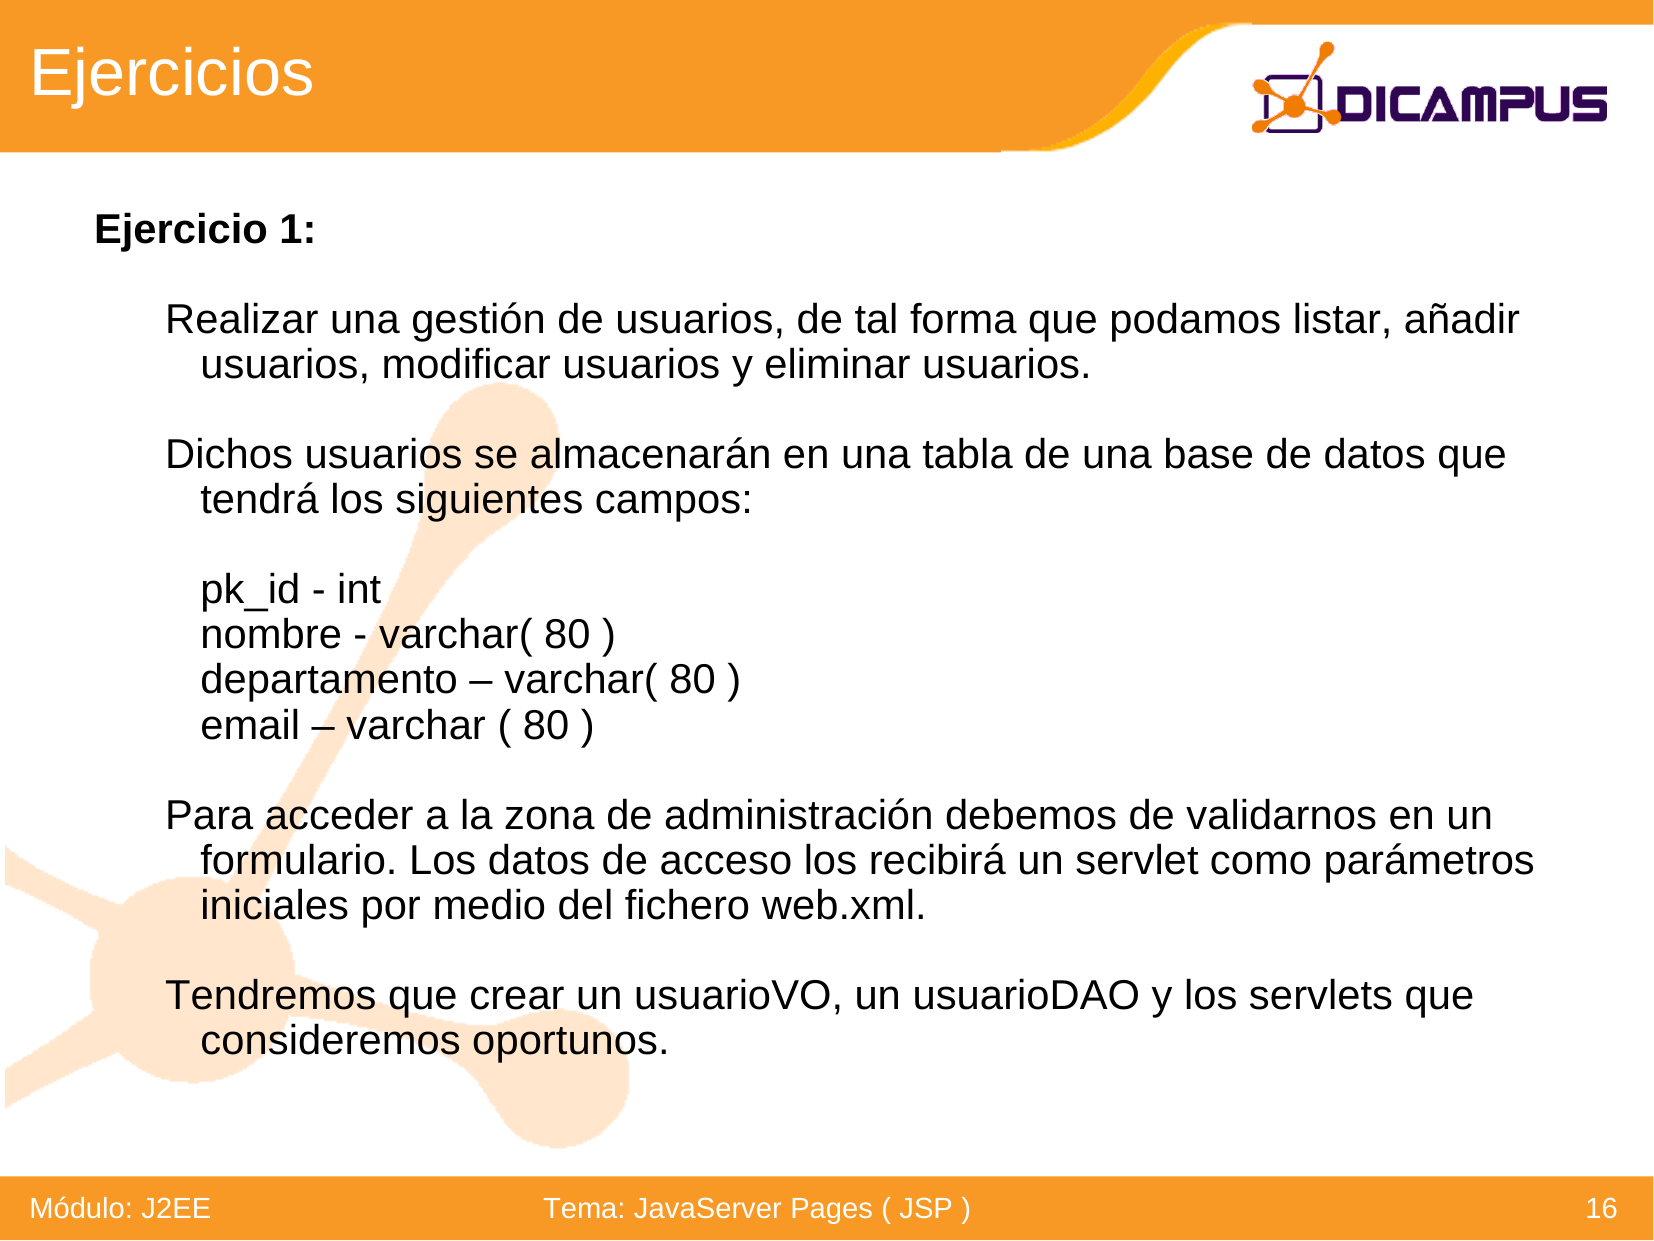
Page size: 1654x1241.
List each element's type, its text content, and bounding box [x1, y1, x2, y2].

picture [5, 362, 663, 1176]
text_box Módulo: J2EE [29, 1192, 473, 1225]
text_box Tema: JavaServer Pages ( JSP ) [543, 1192, 1447, 1225]
text_box [0, 0, 1654, 153]
text_box [0, 1176, 1654, 1241]
text_box Ejercicios [29, 37, 1001, 111]
text_box <number> [1469, 1185, 1633, 1233]
picture [1001, 4, 1607, 135]
text_box Ejercicio 1: Realizar una gestión de usuarios, de tal forma que podamos listar, añadir usuarios, modificar usuarios y eliminar usuarios. Dichos usuarios se almacenarán en una tabla de una base de datos que tendrá los siguientes campos: pk_id - int nombre - varchar( 80 ) departamento – varchar( 80 ) email – varchar ( 80 ) Para acceder a la zona de administración debemos de validarnos en un formulario. Los datos de acceso los recibirá un servlet como parámetros iniciales por medio del fichero web.xml. Tendremos que crear un usuarioVO, un usuarioDAO y los servlets que consideremos oportunos. [59, 135, 1625, 1064]
